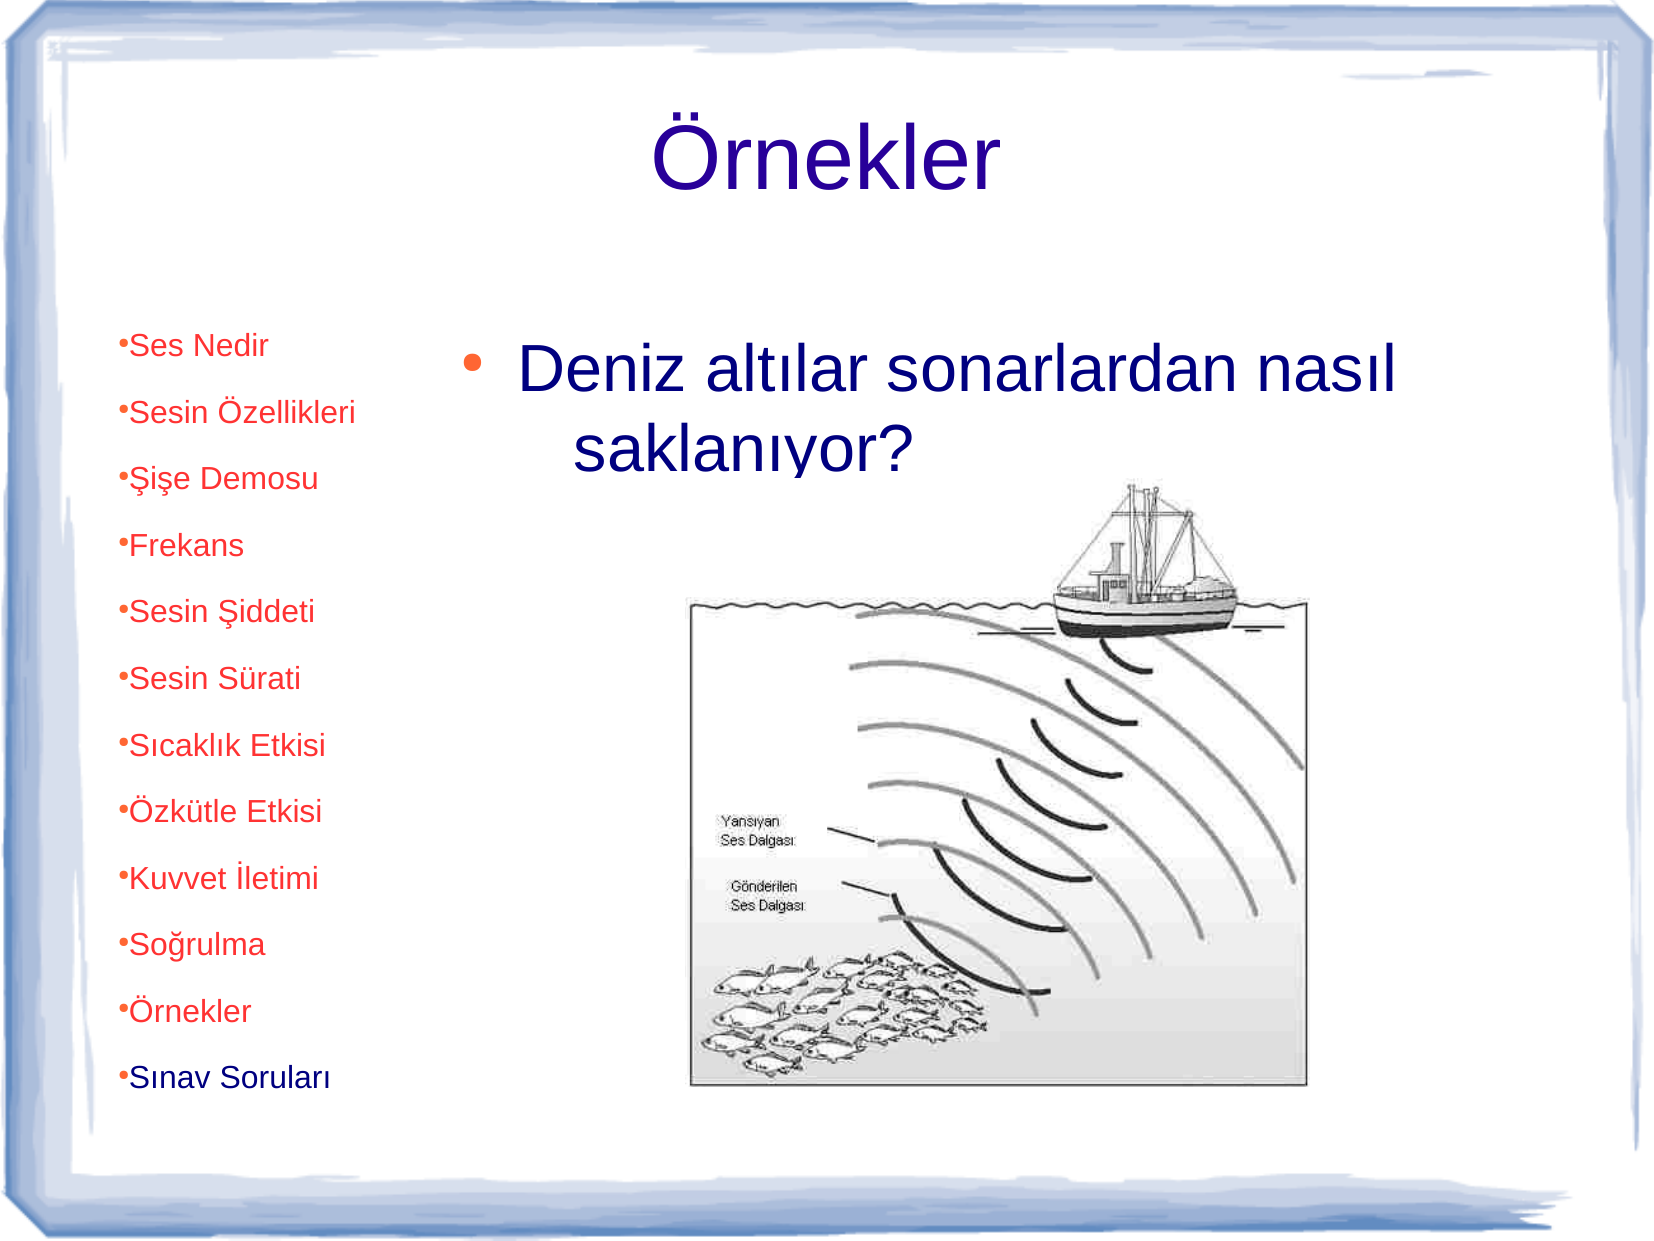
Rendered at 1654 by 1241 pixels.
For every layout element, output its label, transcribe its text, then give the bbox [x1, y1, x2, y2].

list Ses Nedir Sesin Özellikleri Şişe Demosu Frekans Sesin Şiddeti Sesin Sürati Sıcaklık Etkisi Özkütle Etkisi Kuvvet İletimi Soğrulma Örnekler Sınav Soruları [118, 324, 438, 1097]
picture [685, 478, 1310, 1087]
title Örnekler [82, 49, 1571, 257]
list Deniz altılar sonarlardan nasıl saklanıyor? [460, 324, 1572, 1004]
